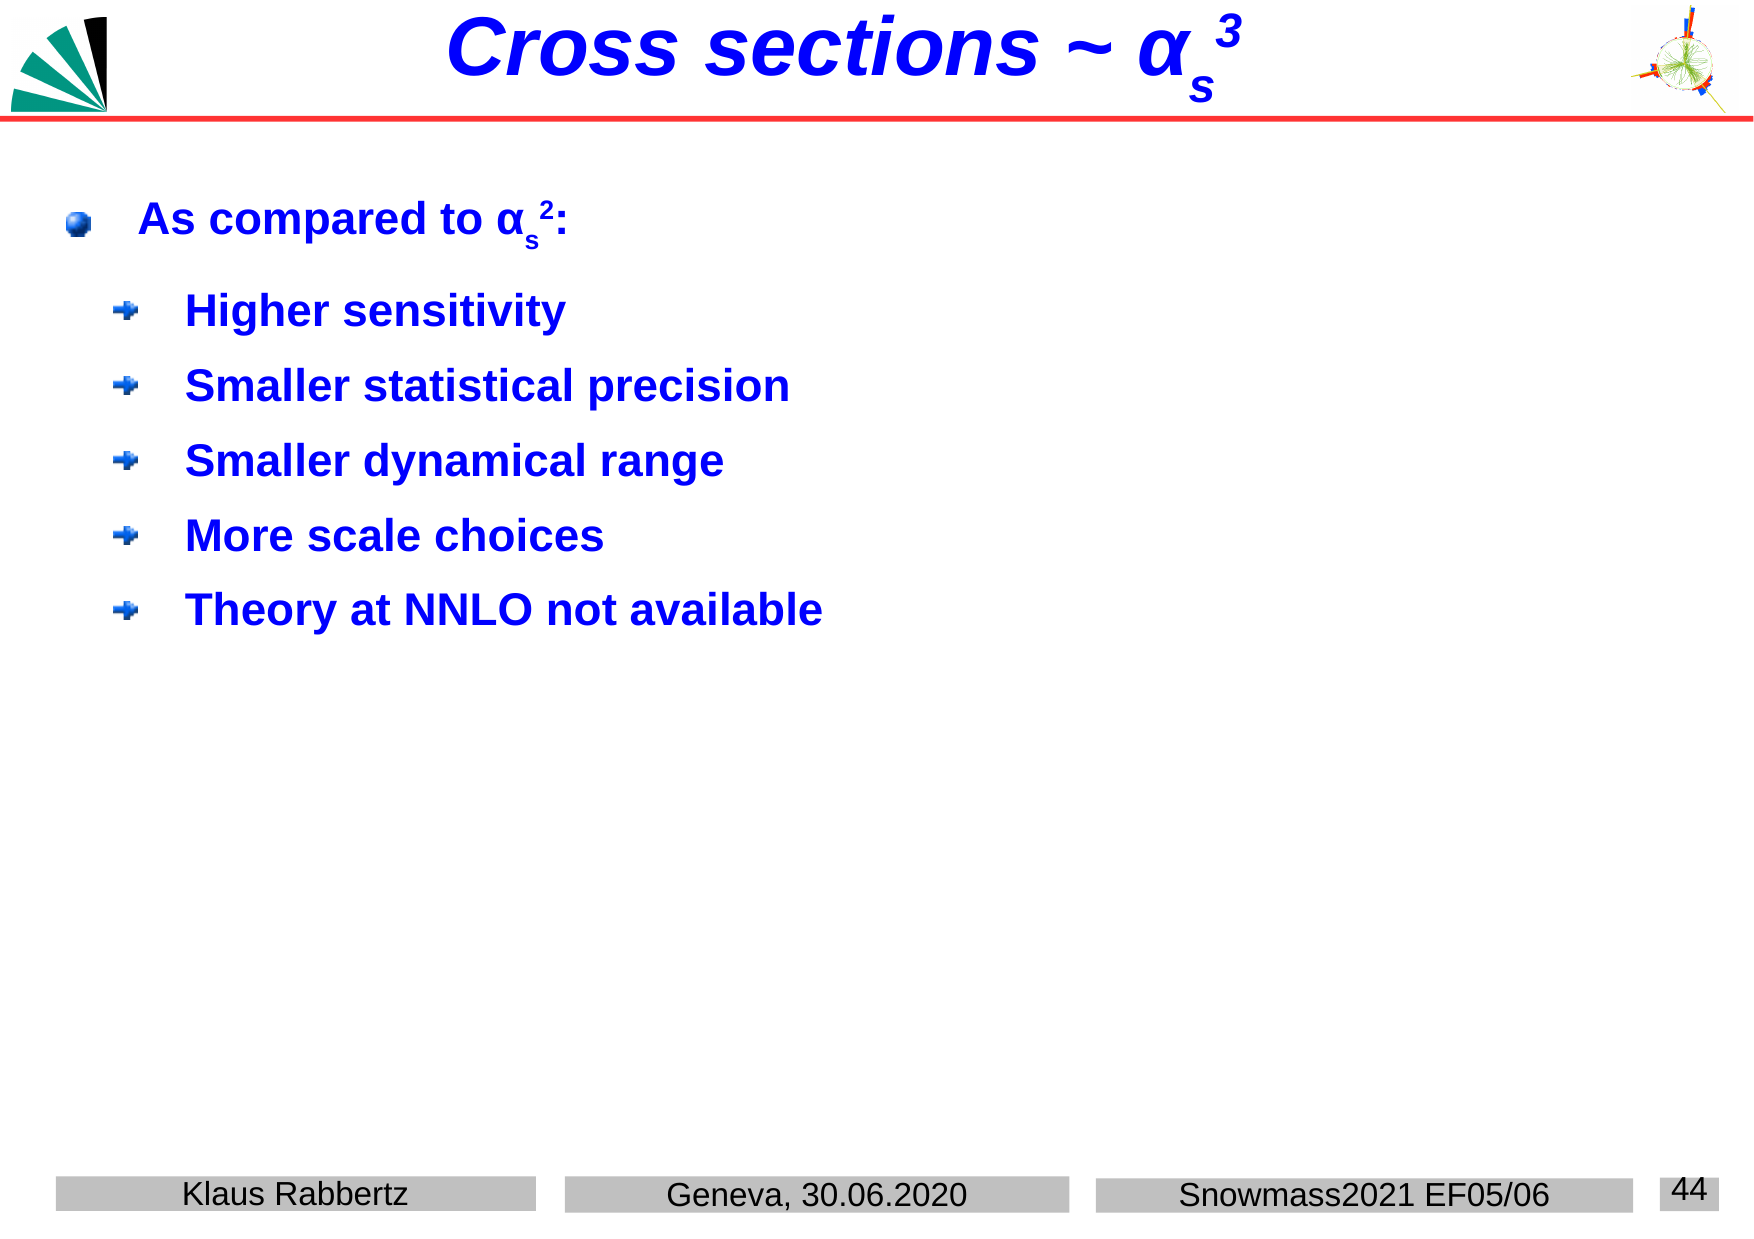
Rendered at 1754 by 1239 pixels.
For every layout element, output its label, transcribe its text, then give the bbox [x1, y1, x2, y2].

picture [1631, 5, 1739, 113]
picture [11, 17, 107, 113]
list As compared to αs2: Higher sensitivity Smaller statistical precision Smaller dynamical range More scale choices Theory at NNLO not available [54, 193, 1697, 636]
title Cross sections ~ αs3 [129, 0, 1545, 114]
